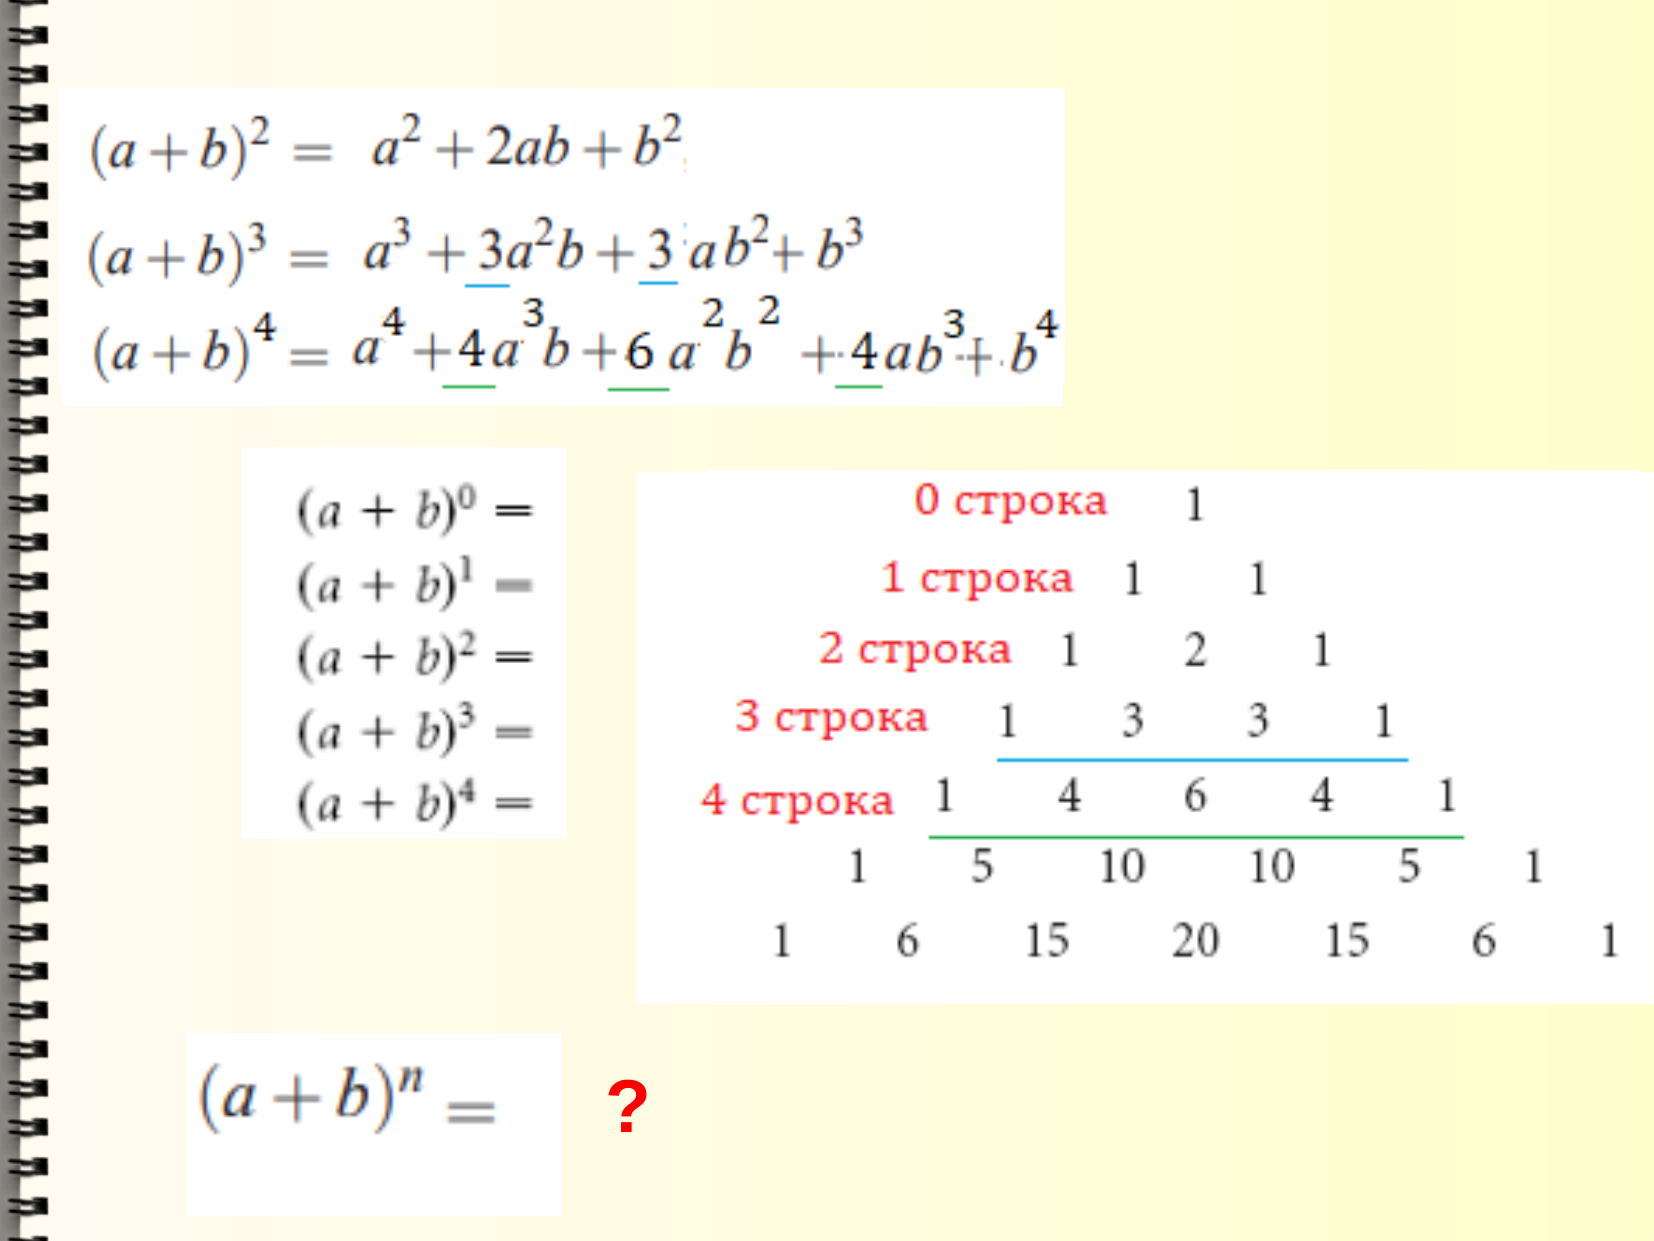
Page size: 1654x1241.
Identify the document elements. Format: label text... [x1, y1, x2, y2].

text_box ? [590, 1057, 798, 1157]
picture [187, 1033, 562, 1216]
picture [0, 0, 1654, 1241]
picture [636, 470, 1654, 1004]
picture [241, 447, 567, 839]
